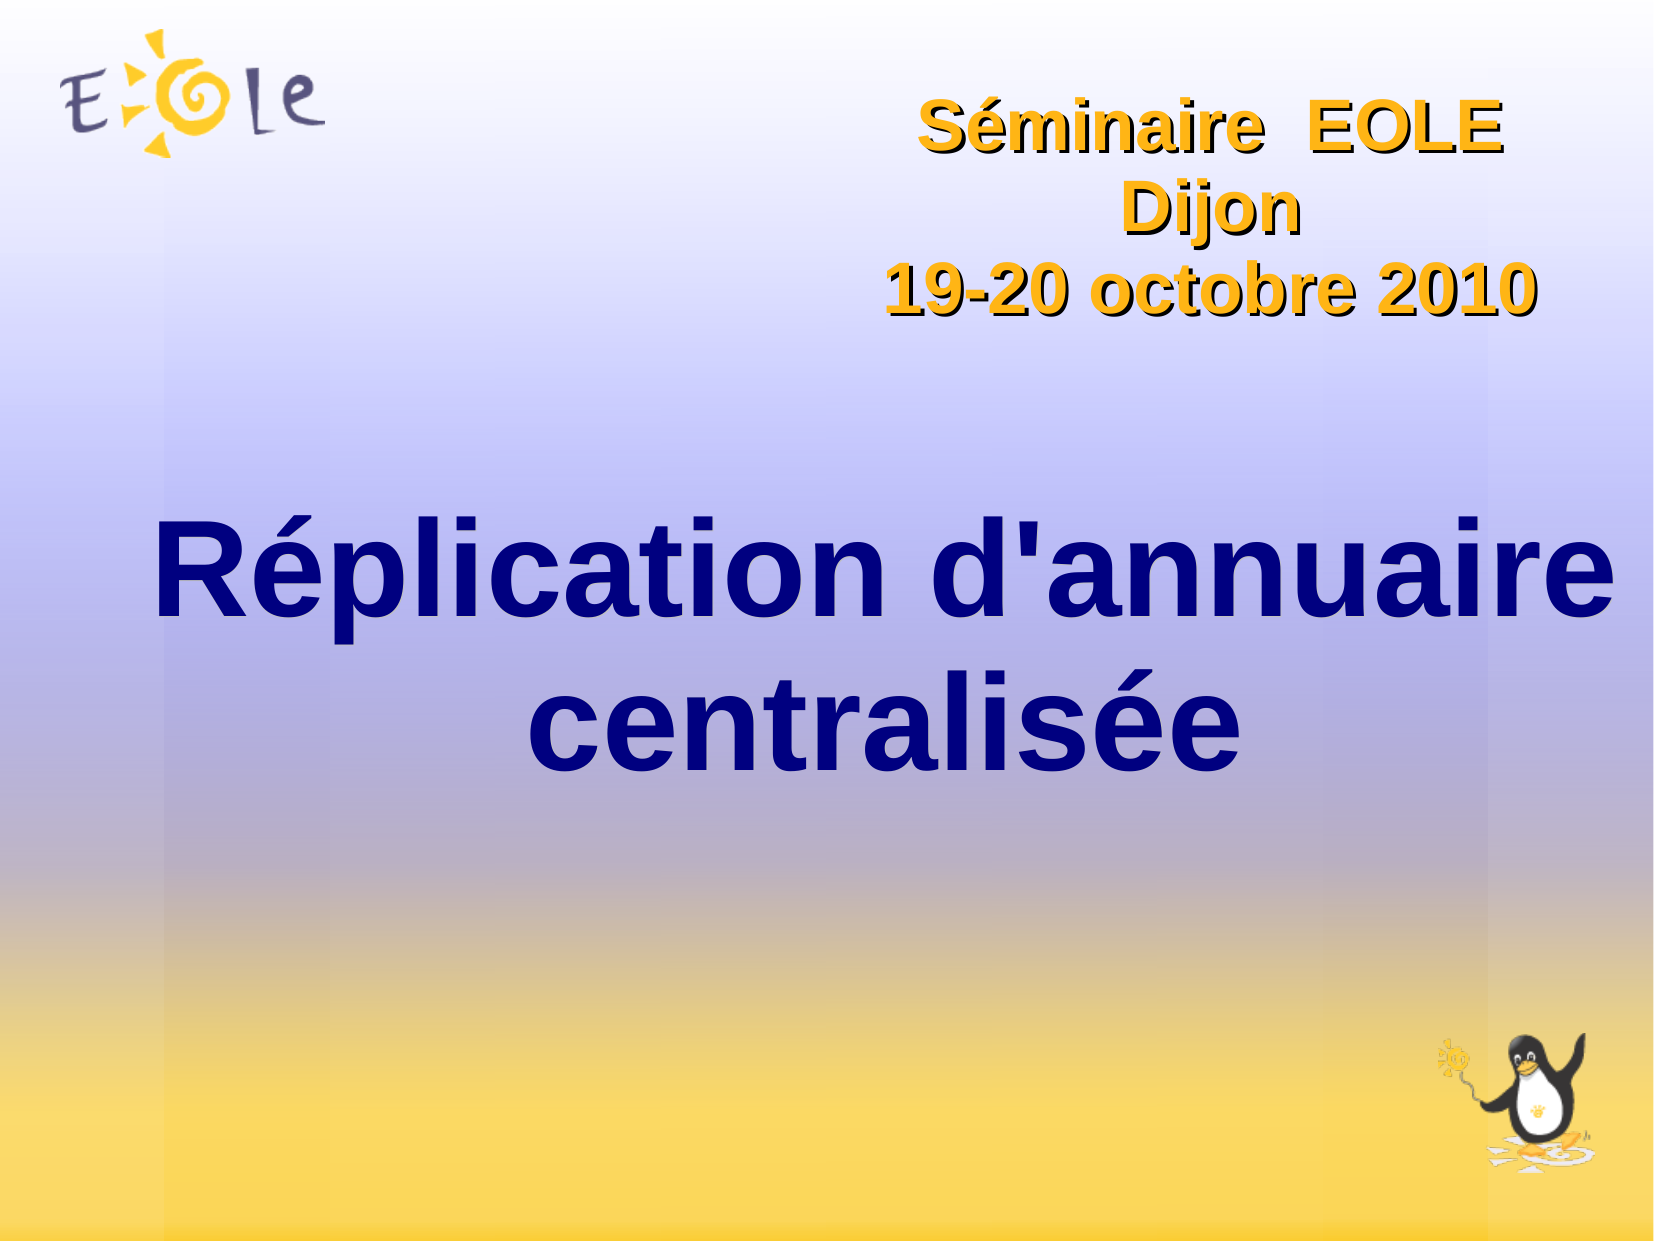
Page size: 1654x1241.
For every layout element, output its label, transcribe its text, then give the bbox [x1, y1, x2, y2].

title Séminaire EOLE Dijon 19-20 octobre 2010 [767, 0, 1654, 414]
picture [0, 0, 1654, 1241]
text_box Réplication d'annuaire centralisée [135, 484, 1635, 854]
